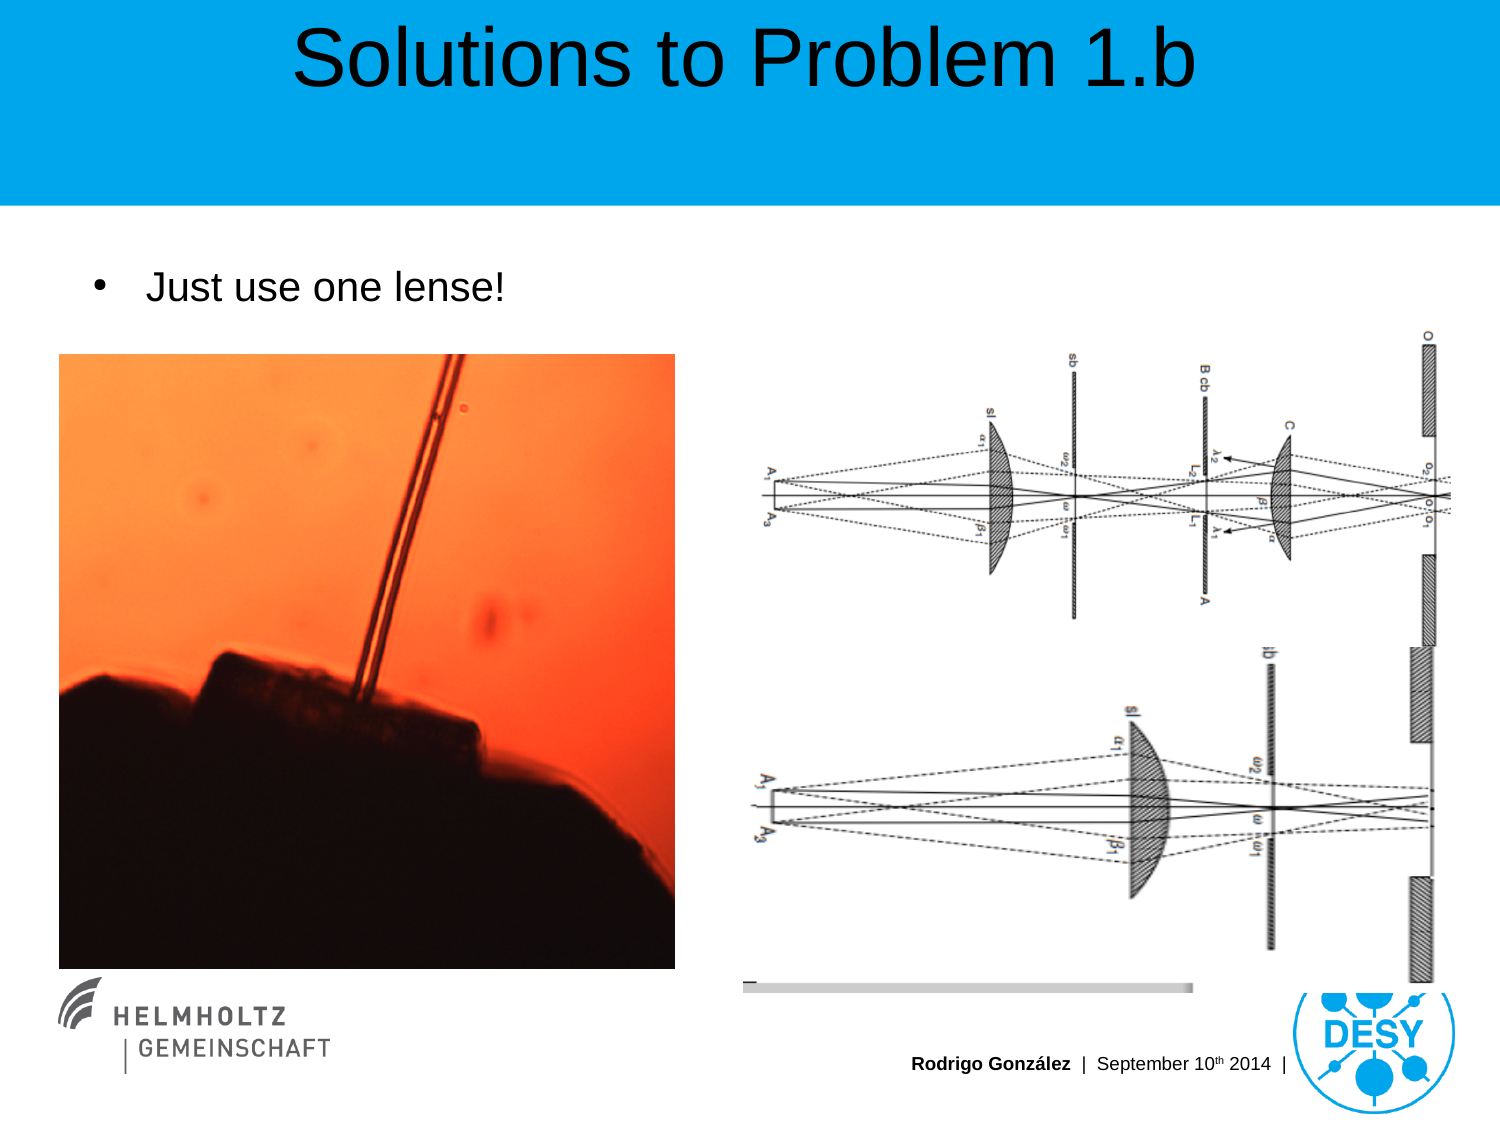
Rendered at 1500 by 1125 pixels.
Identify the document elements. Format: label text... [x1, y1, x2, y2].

picture [743, 318, 1489, 1114]
picture [59, 354, 675, 969]
picture [1290, 1006, 1358, 1114]
title Solutions to Problem 1.b [46, 0, 1444, 208]
picture [58, 977, 330, 1074]
list Just use one lense! [75, 263, 1425, 1006]
